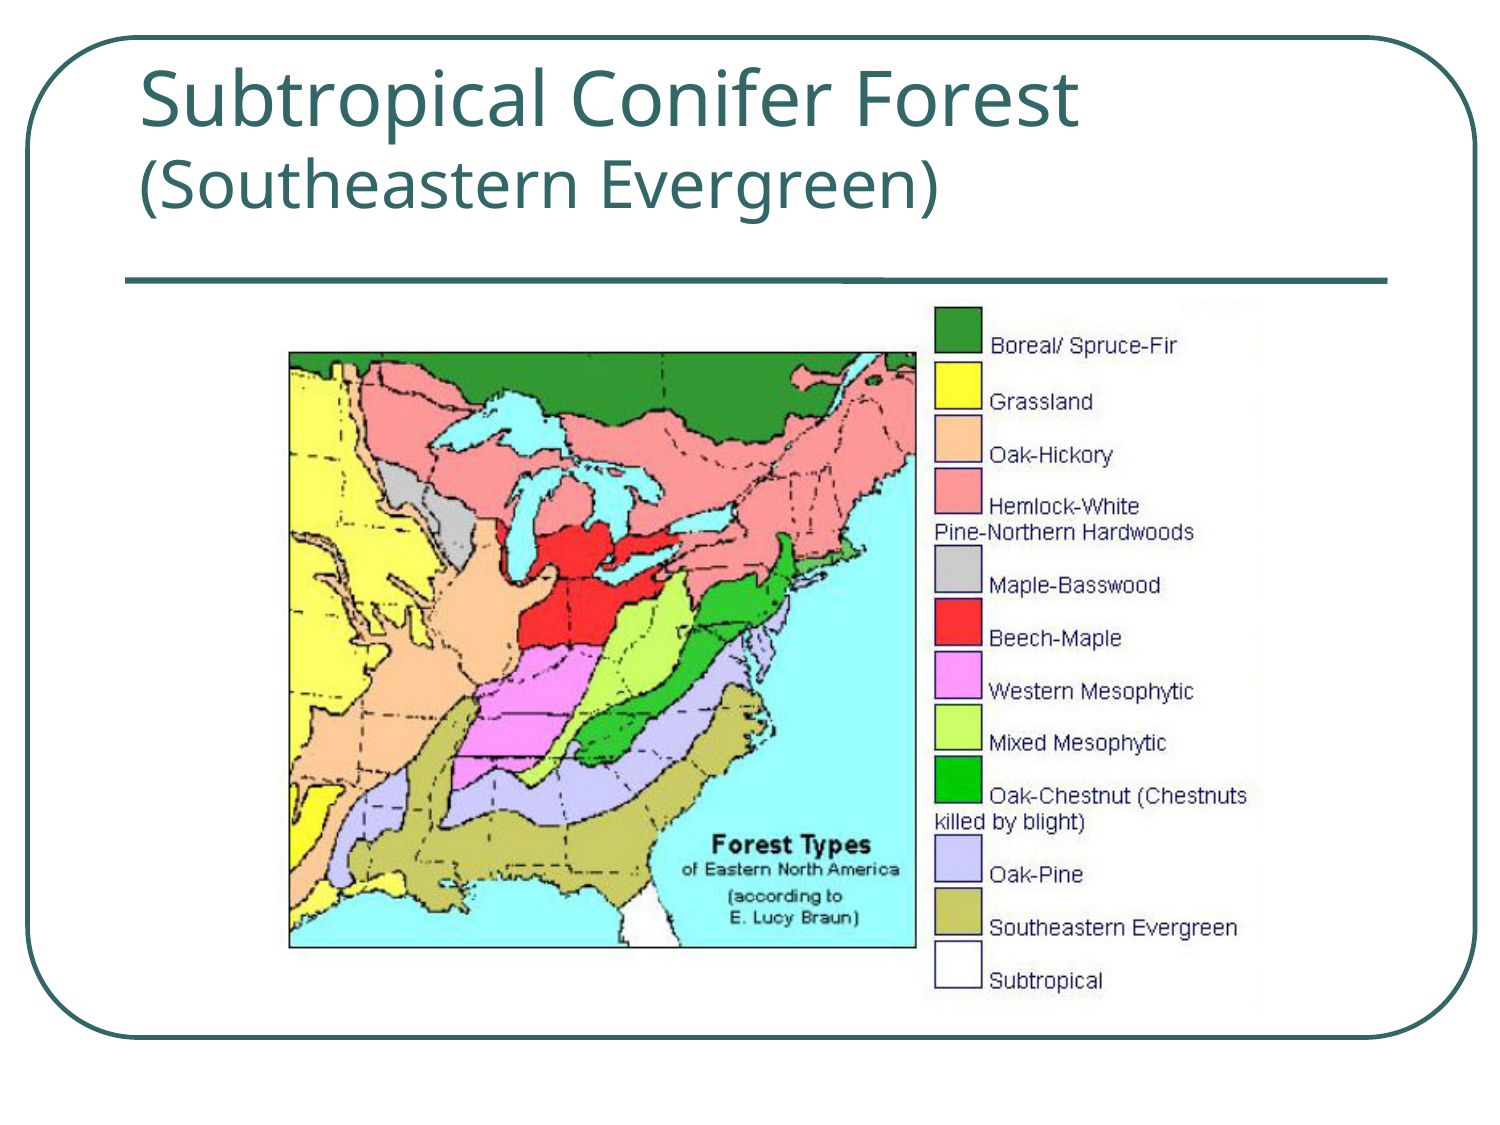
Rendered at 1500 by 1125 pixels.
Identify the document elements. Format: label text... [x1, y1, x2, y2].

picture [276, 299, 1264, 1013]
title Subtropical Conifer Forest (Southeastern Evergreen) [125, 42, 1388, 275]
